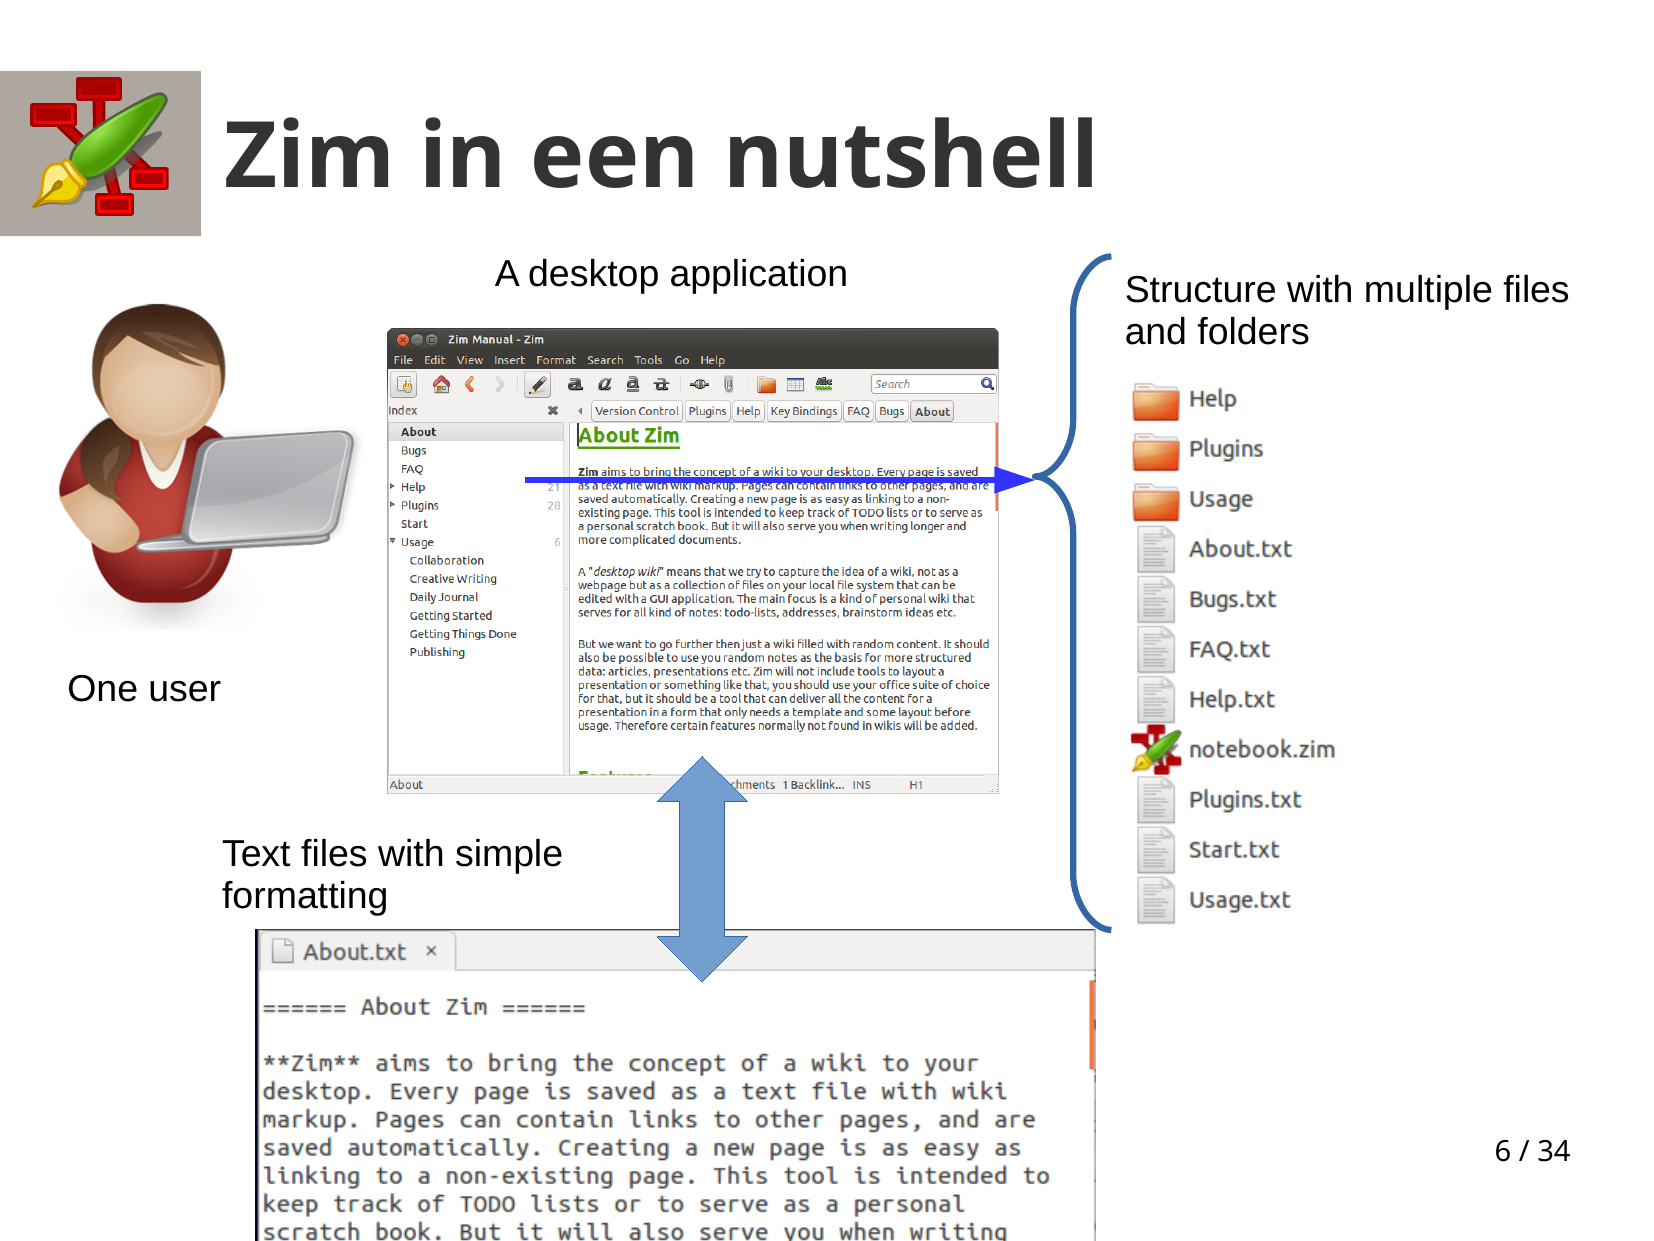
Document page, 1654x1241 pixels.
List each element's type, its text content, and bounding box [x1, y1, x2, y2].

picture [32, 284, 376, 631]
picture [387, 328, 999, 794]
text_box A desktop application [480, 245, 931, 328]
picture [1111, 374, 1606, 966]
text_box [657, 756, 748, 982]
text_box Text files with simple formatting [207, 825, 658, 924]
text_box Structure with multiple files and folders [1110, 261, 1591, 361]
title Zim in een nutshell [224, 47, 1571, 257]
text_box One user [52, 660, 316, 717]
picture [255, 929, 1096, 1241]
